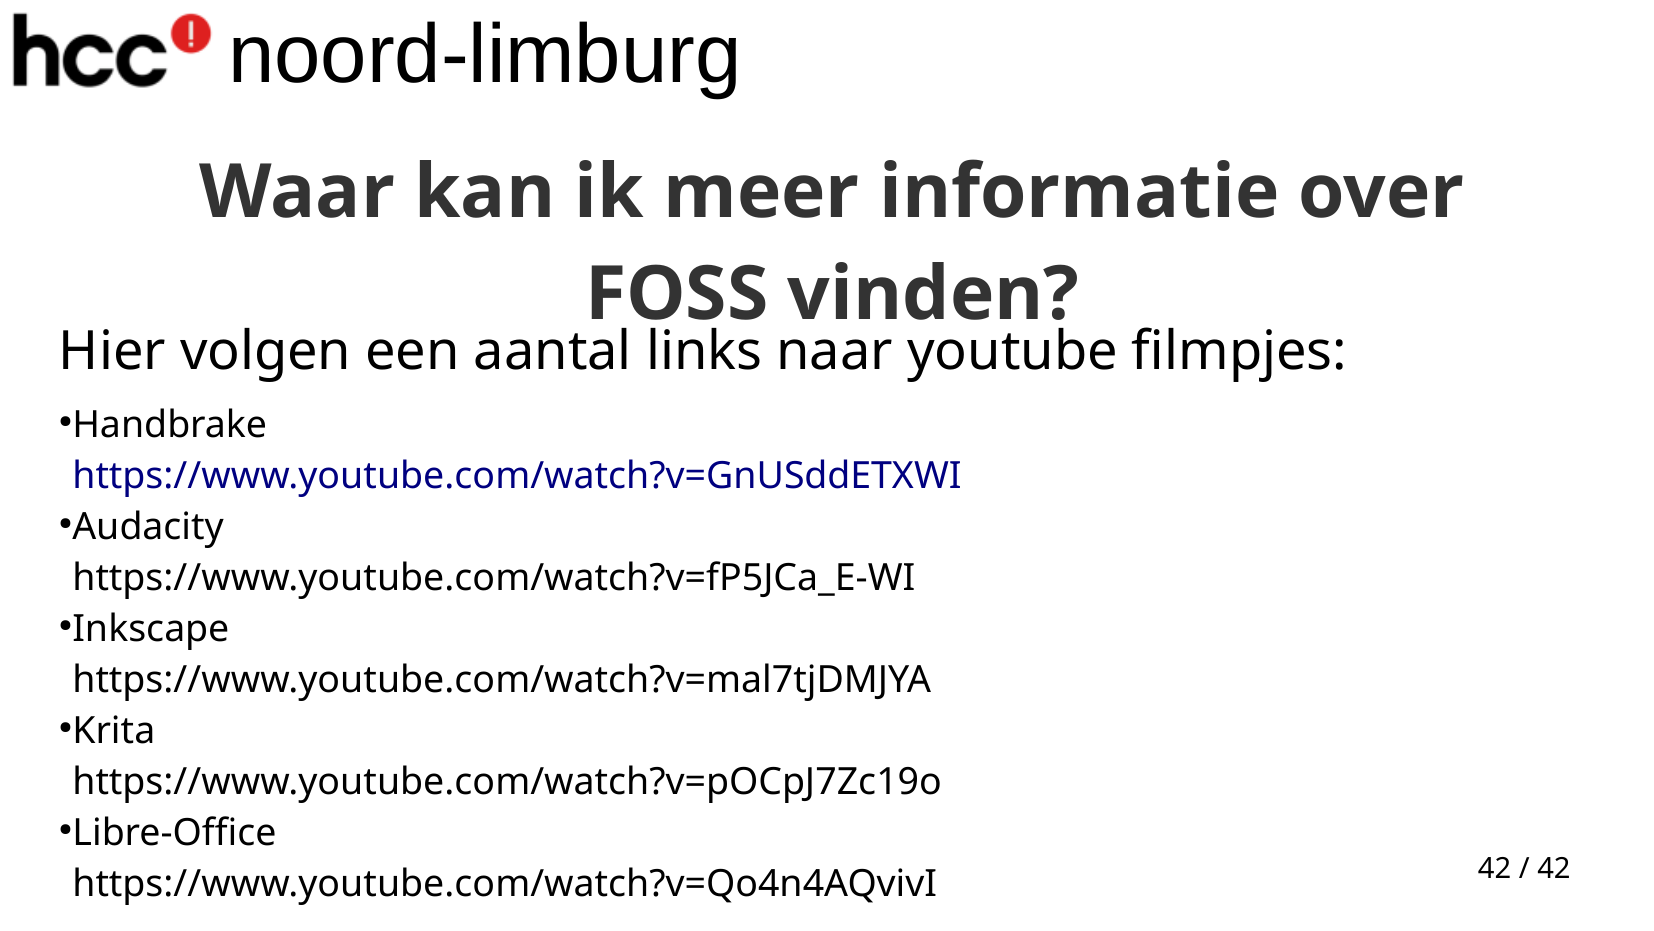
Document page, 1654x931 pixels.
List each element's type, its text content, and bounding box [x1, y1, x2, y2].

picture [11, 11, 214, 91]
title Waar kan ik meer informatie over FOSS vinden? [129, 150, 1536, 328]
subtitle Hier volgen een aantal links naar youtube filmpjes: Handbrake https://www.youtube.com/watch?v=GnUSddETXWI Audacity https://www.youtube.com/watch?v=fP5JCa_E-WI Inkscape https://www.youtube.com/watch?v=mal7tjDMJYA Krita https://www.youtube.com/watch?v=pOCpJ7Zc19o Libre-Office https://www.youtube.com/watch?v=Qo4n4AQvivI [59, 354, 1630, 865]
